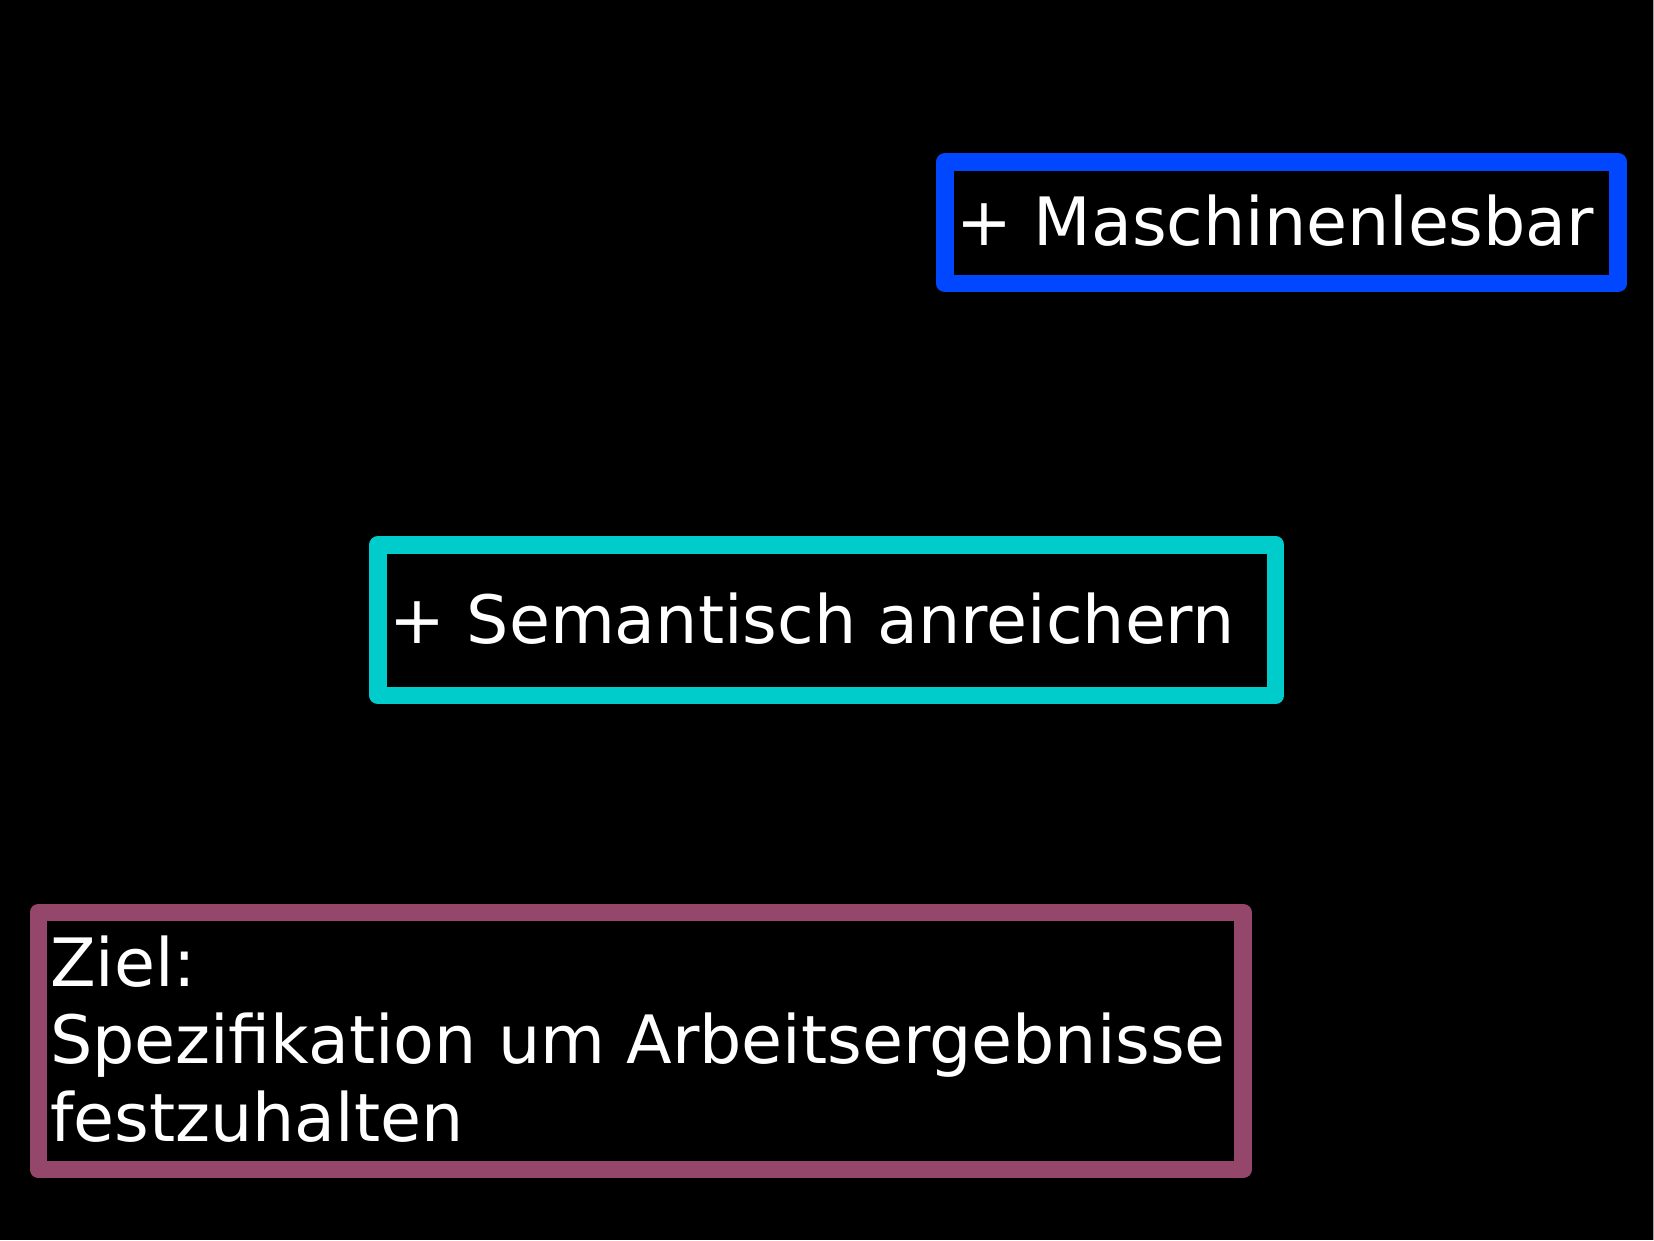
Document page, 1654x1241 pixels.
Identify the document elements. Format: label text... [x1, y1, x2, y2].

text_box Ziel: Spezifikation um Arbeitsergebnisse festzuhalten [38, 912, 1244, 1170]
text_box + Maschinenlesbar [944, 161, 1619, 284]
text_box + Semantisch anreichern [377, 544, 1276, 696]
